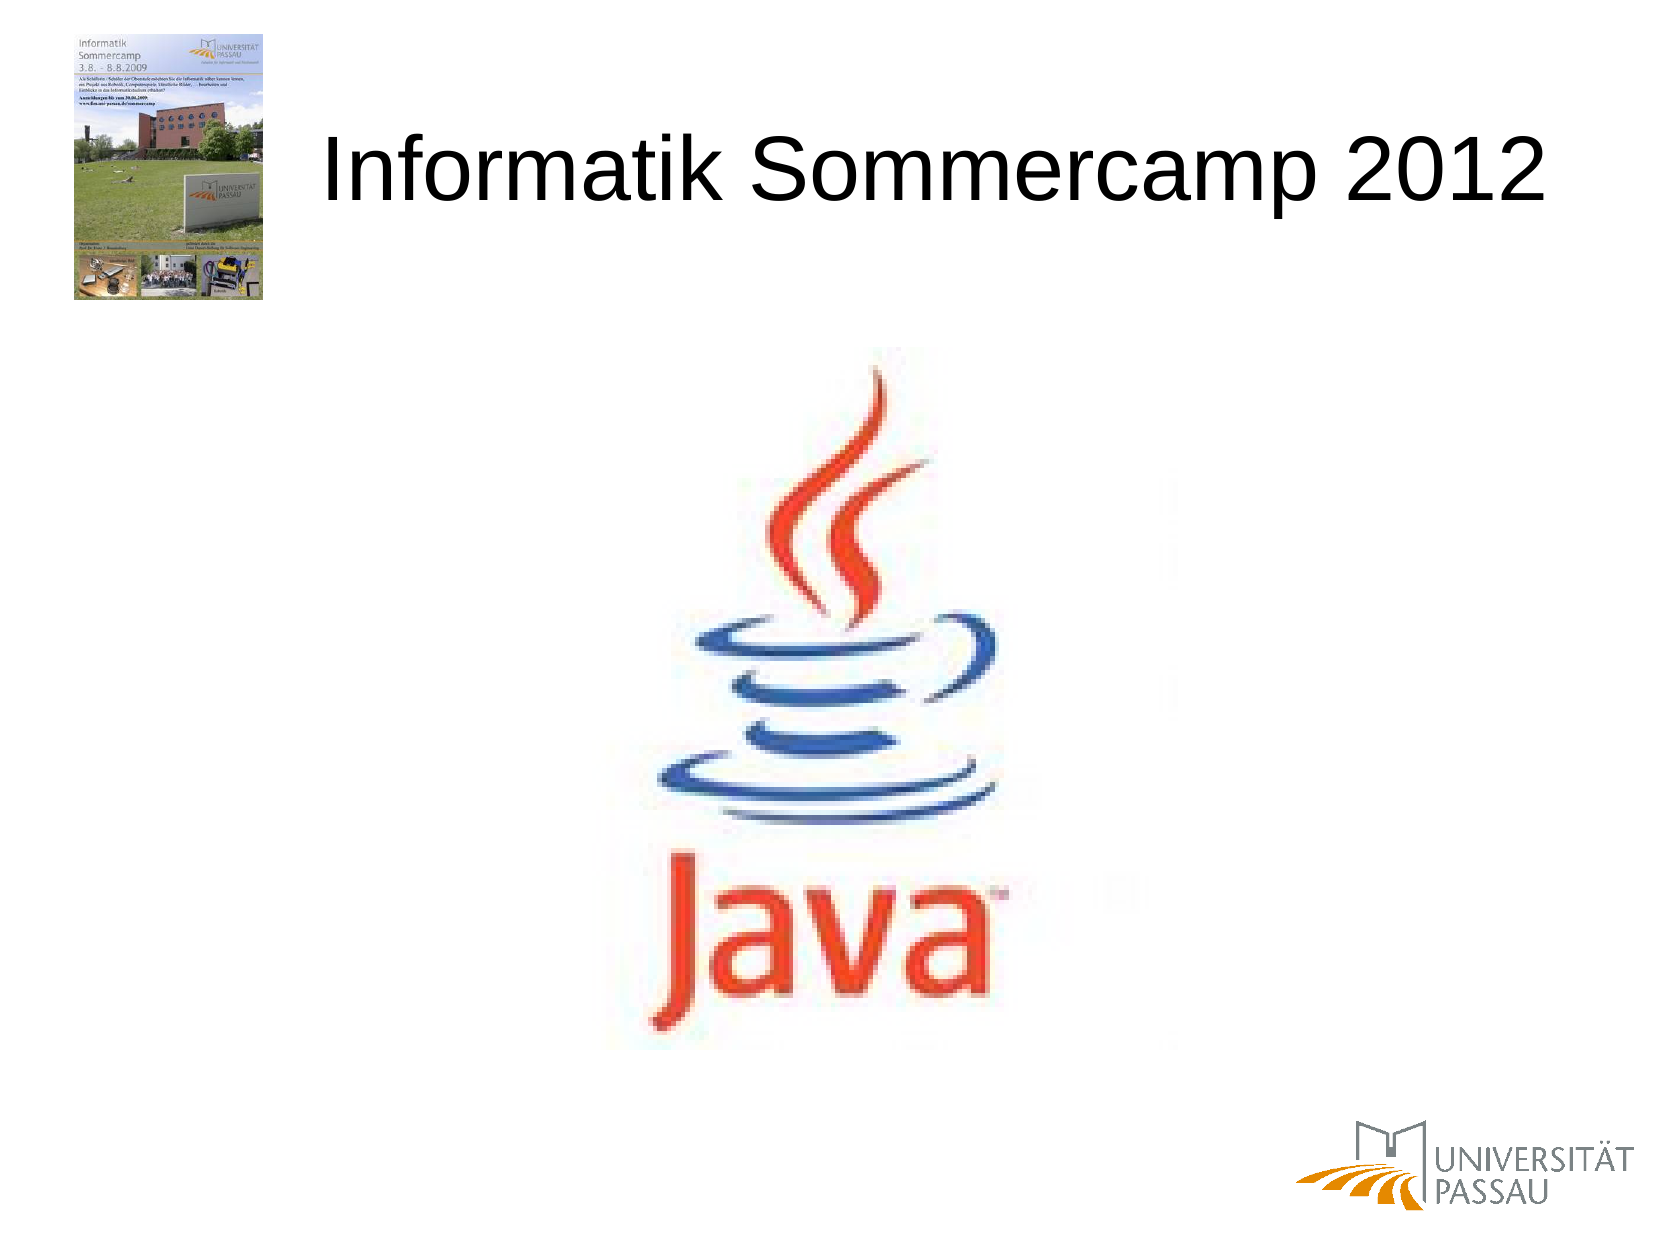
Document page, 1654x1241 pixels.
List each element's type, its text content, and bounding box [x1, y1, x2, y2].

picture [1295, 1120, 1634, 1211]
title Informatik Sommercamp 2012 [300, 37, 1571, 301]
picture [475, 347, 1178, 1051]
picture [74, 34, 263, 300]
